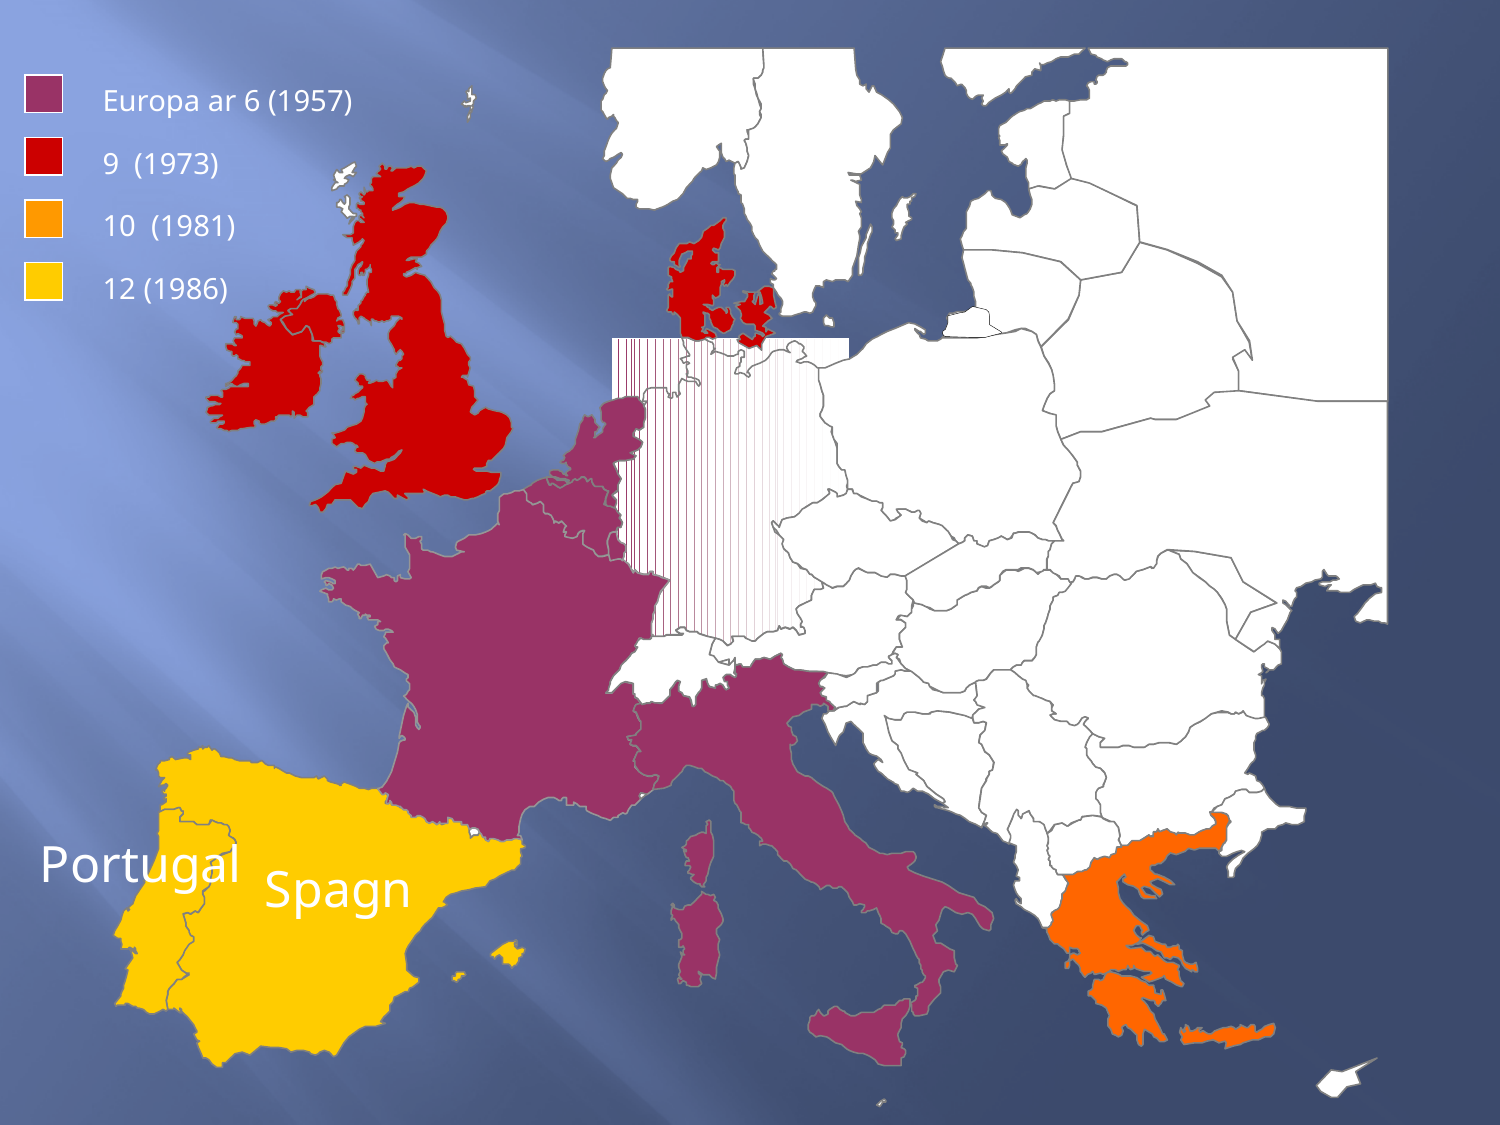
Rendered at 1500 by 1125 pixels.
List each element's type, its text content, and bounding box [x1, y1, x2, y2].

chart [93, 46, 1408, 1125]
text_box Spagn [249, 849, 500, 925]
text_box Europa ar 6 (1957) [87, 75, 413, 126]
text_box Portugal [24, 825, 325, 901]
text_box [25, 137, 62, 175]
text_box [25, 262, 62, 300]
text_box 9 (1973) [87, 137, 301, 188]
text_box [25, 75, 62, 112]
text_box [25, 200, 62, 238]
text_box 10 (1981) [87, 200, 288, 251]
text_box 12 (1986) [87, 262, 338, 313]
